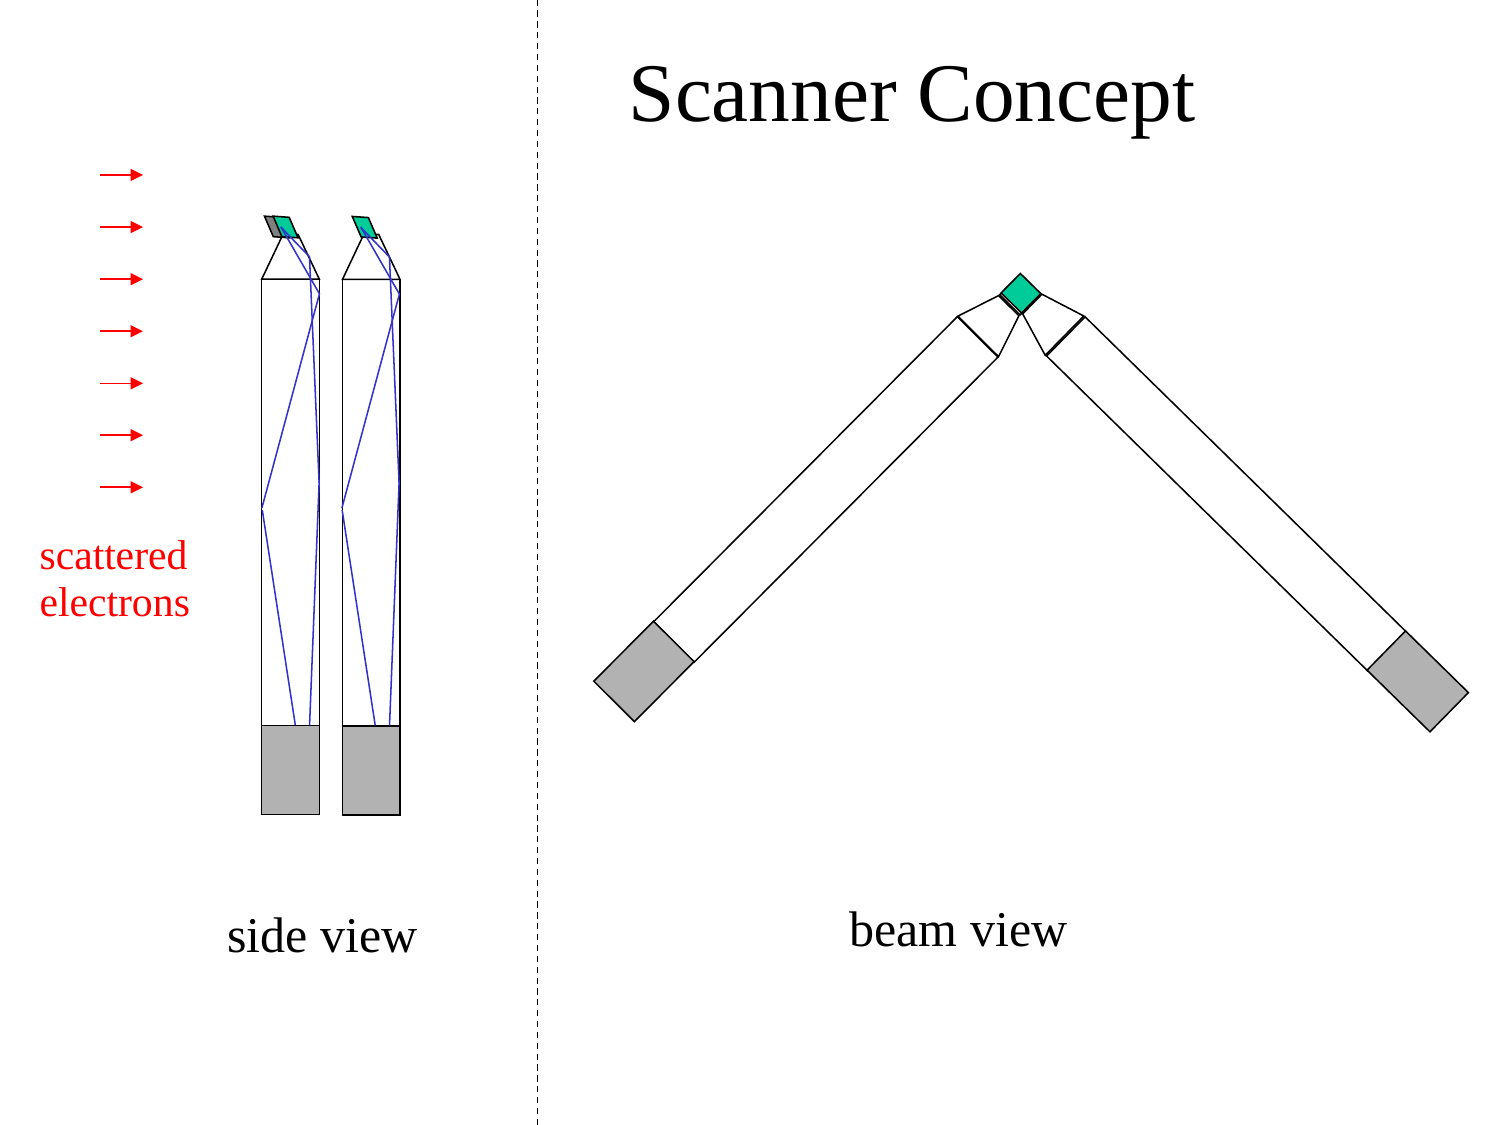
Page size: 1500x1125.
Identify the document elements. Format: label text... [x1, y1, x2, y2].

text_box [369, 238, 389, 272]
text_box [391, 260, 401, 291]
text_box [311, 261, 320, 291]
text_box [593, 621, 695, 722]
text_box [289, 238, 309, 272]
text_box [374, 234, 388, 253]
text_box [314, 299, 320, 461]
title Scanner Concept [437, 35, 1388, 152]
text_box [394, 299, 400, 462]
text_box side view [212, 899, 433, 971]
text_box [1367, 630, 1469, 732]
text_box [312, 285, 318, 311]
text_box beam view [834, 894, 1083, 965]
text_box [342, 238, 391, 501]
text_box [261, 332, 320, 815]
text_box [261, 216, 311, 504]
text_box [342, 333, 400, 815]
text_box [392, 285, 398, 311]
text_box scattered electrons [24, 524, 206, 633]
text_box [294, 234, 306, 250]
